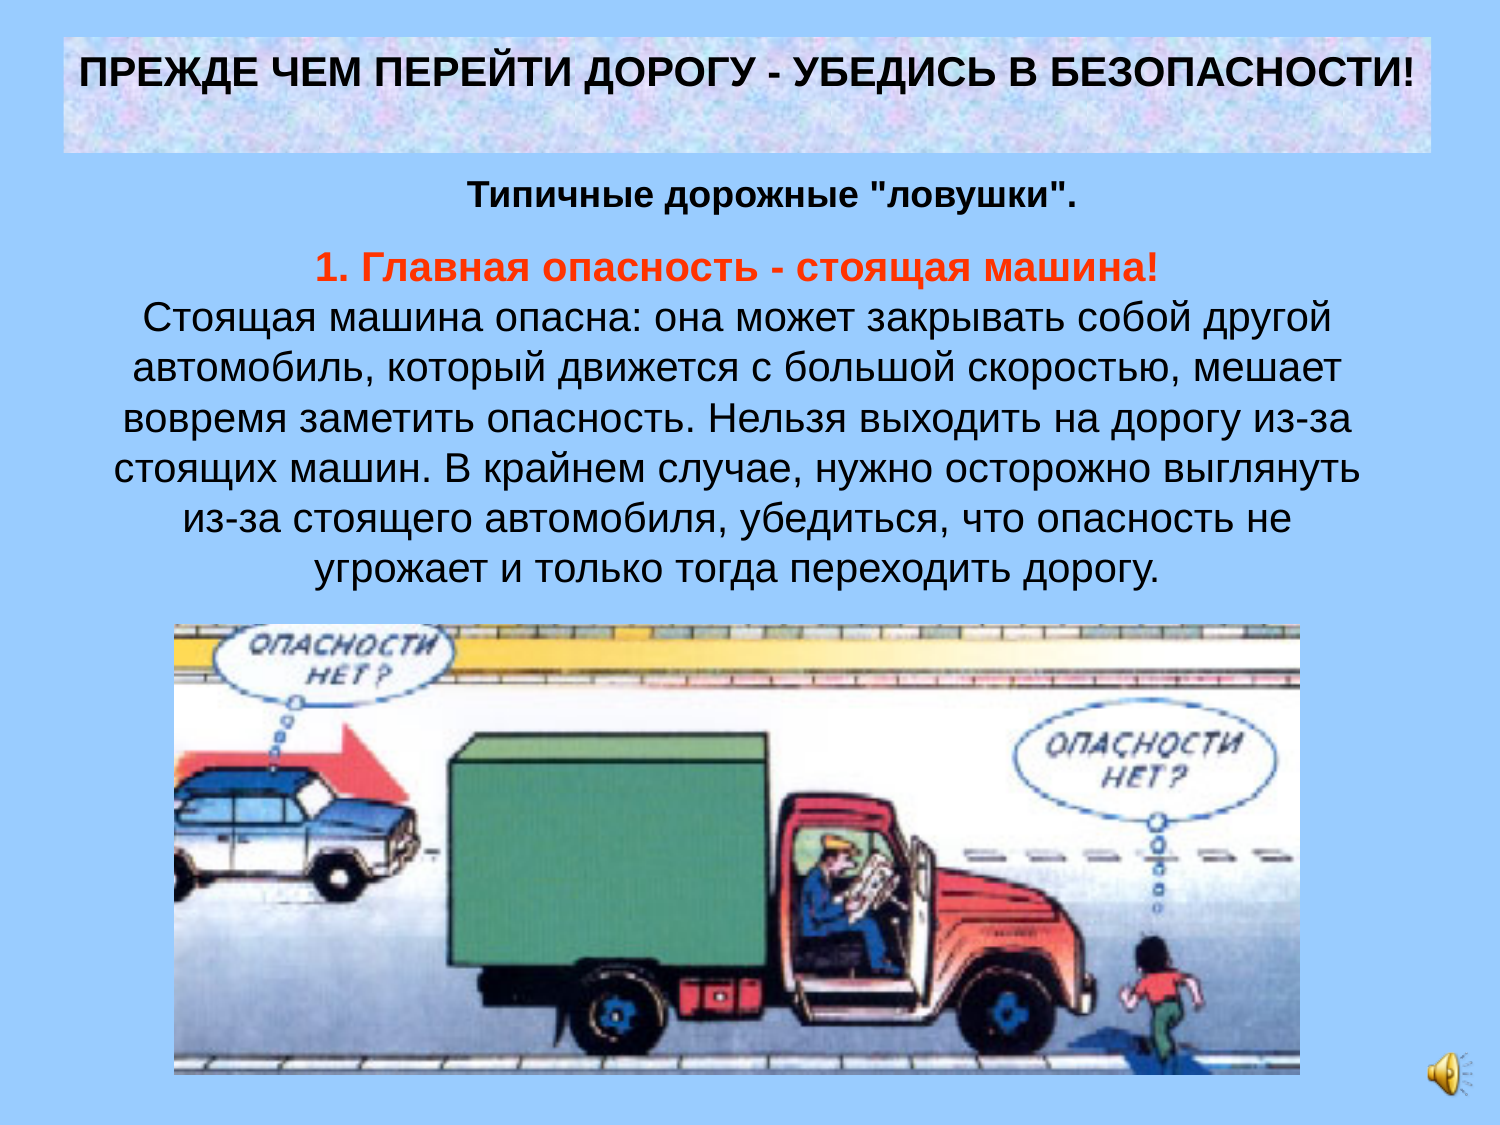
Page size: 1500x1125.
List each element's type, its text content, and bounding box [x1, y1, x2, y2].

picture [1426, 1051, 1477, 1102]
text_box Типичные дорожные "ловушки". [452, 162, 1103, 223]
text_box ПРЕЖДЕ ЧЕМ ПЕРЕЙТИ ДОРОГУ - УБЕДИСЬ В БЕЗОПАСНОСТИ! [63, 37, 1432, 153]
picture [174, 624, 1300, 1075]
text_box 1. Главная опасность - стоящая машина! Стоящая машина опасна: она может закрывать собой другой автомобиль, который движется с большой скоростью, мешает вовремя заметить опасность. Нельзя выходить на дорогу из-за стоящих машин. В крайнем случае, нужно осторожно выглянуть из-за стоящего автомобиля, убедиться, что опасность не угрожает и только тогда переходить дорогу. [87, 232, 1388, 598]
